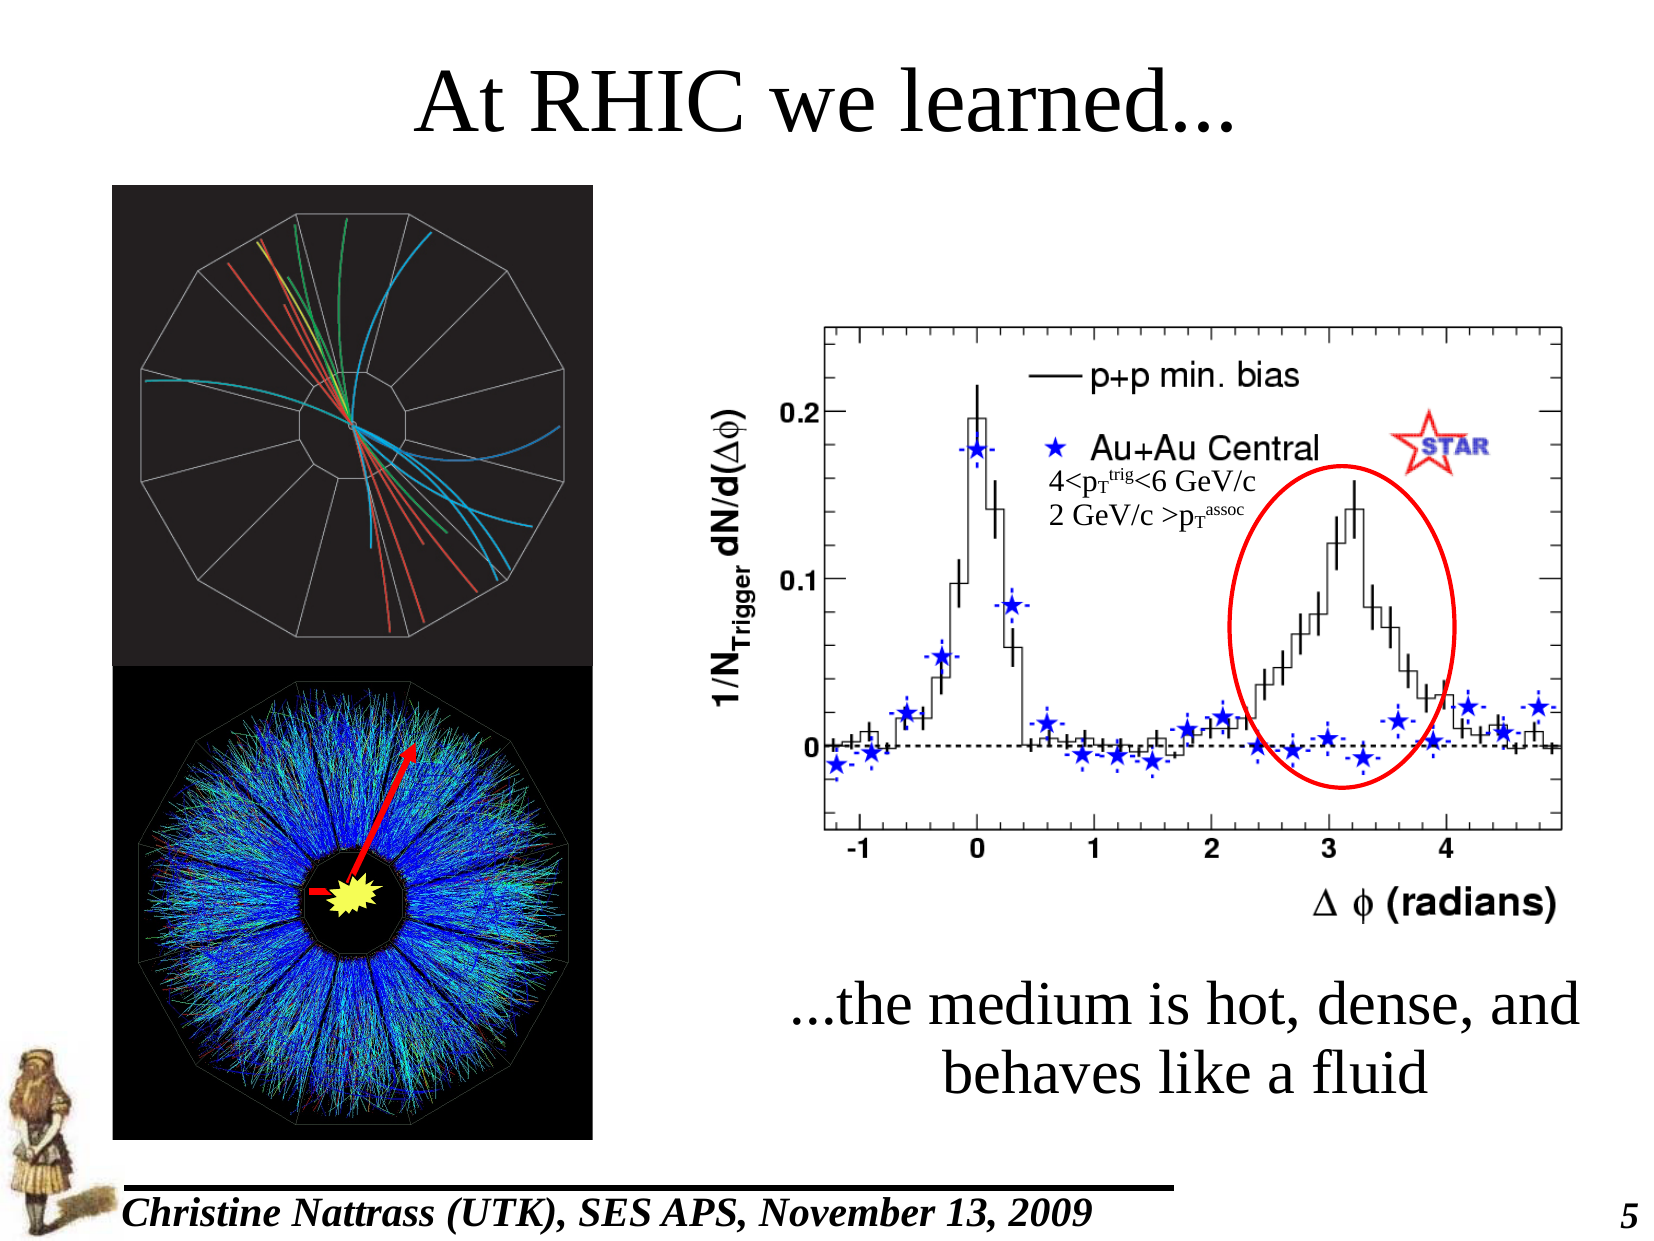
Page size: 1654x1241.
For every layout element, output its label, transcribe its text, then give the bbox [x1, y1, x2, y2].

text_box ...the medium is hot, dense, and behaves like a fluid [773, 961, 1599, 1115]
text_box [323, 870, 388, 920]
picture [695, 284, 1596, 924]
text_box 4<pTtrig<6 GeV/c 2 GeV/c >pTassoc [1034, 456, 1485, 564]
picture [0, 185, 593, 1241]
title At RHIC we learned... [82, 31, 1571, 170]
